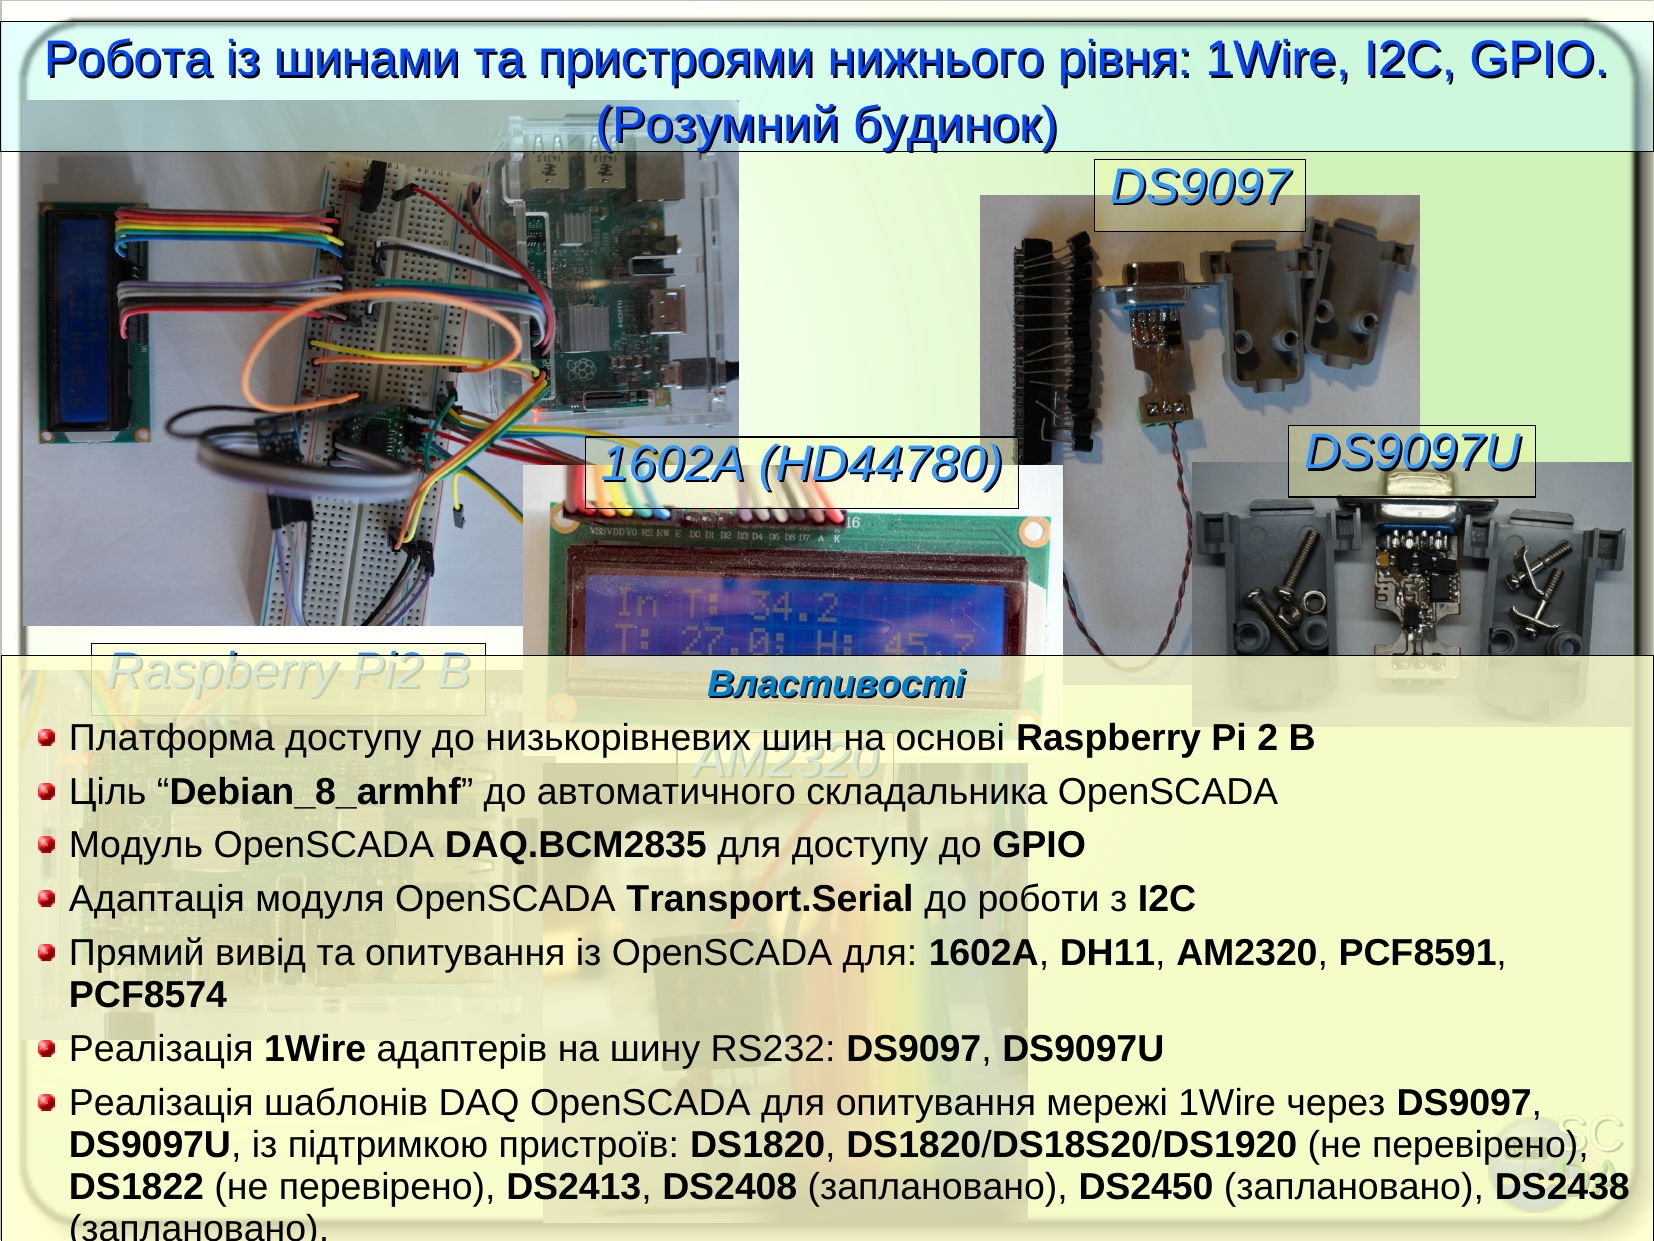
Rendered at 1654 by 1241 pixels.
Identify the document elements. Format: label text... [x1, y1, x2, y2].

text_box 1602A (HD44780) [585, 437, 1017, 509]
list Властивості Платформа доступу до низькорівневих шин на основі Raspberry Pi 2 B Ціль “Debian_8_armhf” до автоматичного складальника OpenSCADA Модуль OpenSCADA DAQ.BCM2835 для доступу до GPIO Адаптація модуля OpenSCADA Transport.Serial до роботи з I2C Прямий вивід та опитування із OpenSCADA для: 1602A, DH11, AM2320, PCF8591, PCF8574 Реалізація 1Wire адаптерів на шину RS232: DS9097, DS9097U Реалізація шаблонів DAQ OpenSCADA для опитування мережі 1Wire через DS9097, DS9097U, із підтримкою пристроїв: DS1820, DS1820/DS18S20/DS1920 (не перевірено), DS1822 (не перевірено), DS2413, DS2408 (заплановано), DS2450 (заплановано), DS2438 (заплановано). [1, 655, 1654, 1241]
text_box DS9097 [1094, 159, 1306, 232]
text_box Raspberry Pi2 B [91, 643, 486, 655]
title Робота із шинами та пристроями нижнього рівня: 1Wire, I2C, GPIO. (Розумний будинок) [0, 25, 1654, 147]
picture [23, 152, 1632, 655]
text_box DS9097U [1288, 425, 1536, 497]
